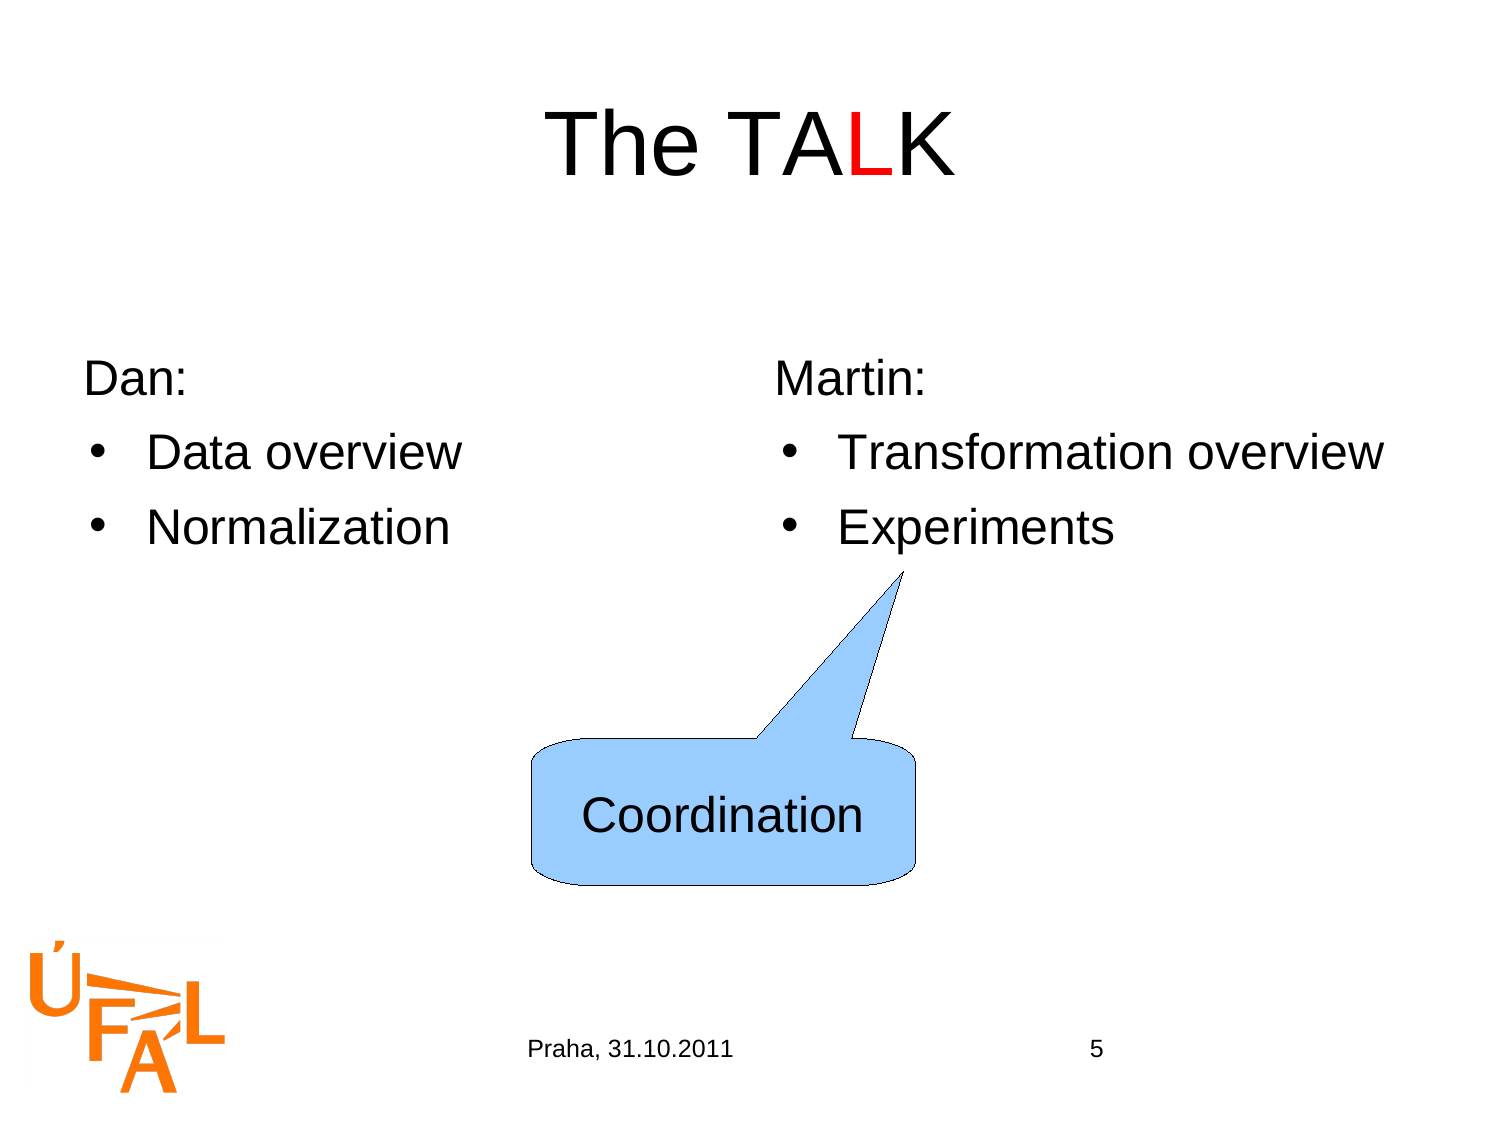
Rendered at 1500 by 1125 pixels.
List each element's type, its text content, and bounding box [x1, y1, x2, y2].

list Martin: Transformation overview Experiments [766, 262, 1426, 988]
list Dan: Data overview Normalization [75, 262, 734, 988]
text_box Coordination [531, 571, 916, 886]
picture [29, 940, 225, 1093]
title The TALK [75, 14, 1426, 263]
